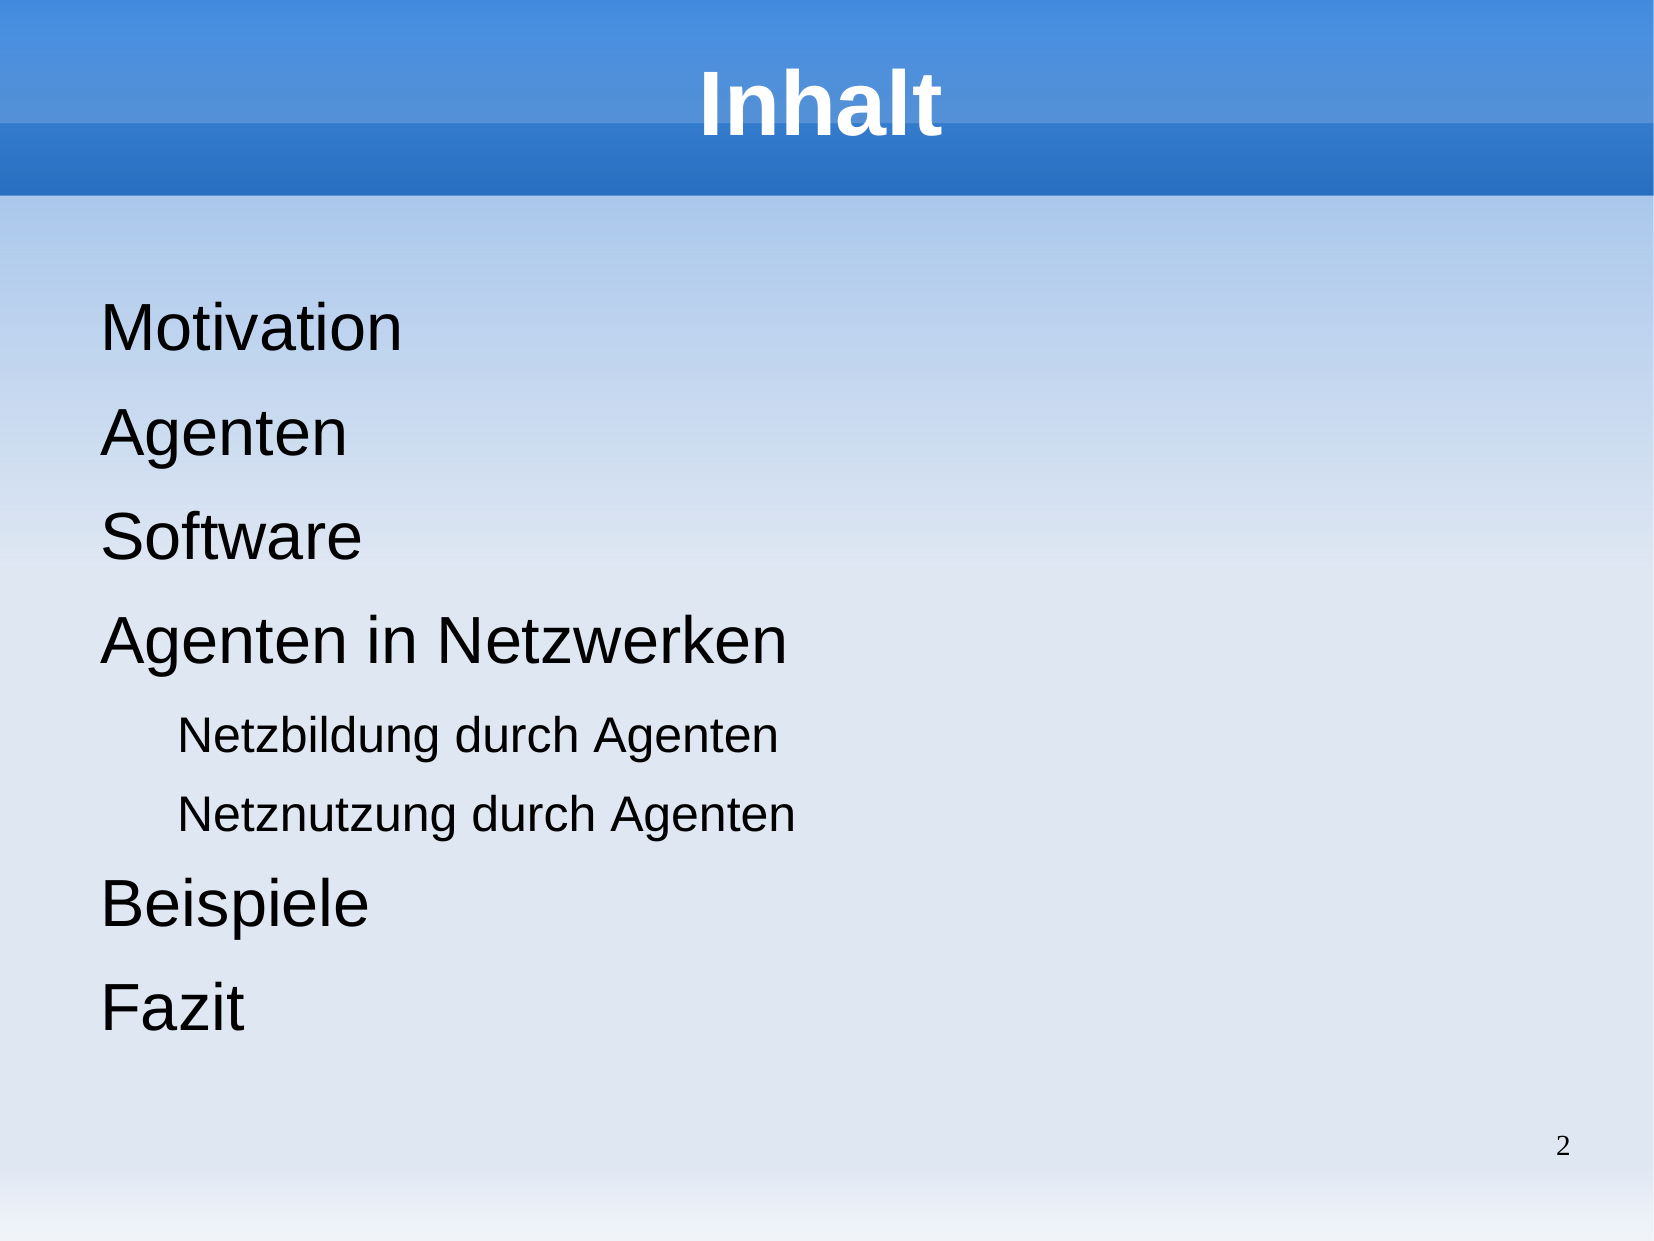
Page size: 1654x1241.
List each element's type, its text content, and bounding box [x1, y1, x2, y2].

title Inhalt [76, 7, 1565, 200]
picture [0, 0, 1654, 1241]
list Motivation Agenten Software Agenten in Netzwerken Netzbildung durch Agenten Netznutzung durch Agenten Beispiele Fazit [82, 290, 1571, 1094]
